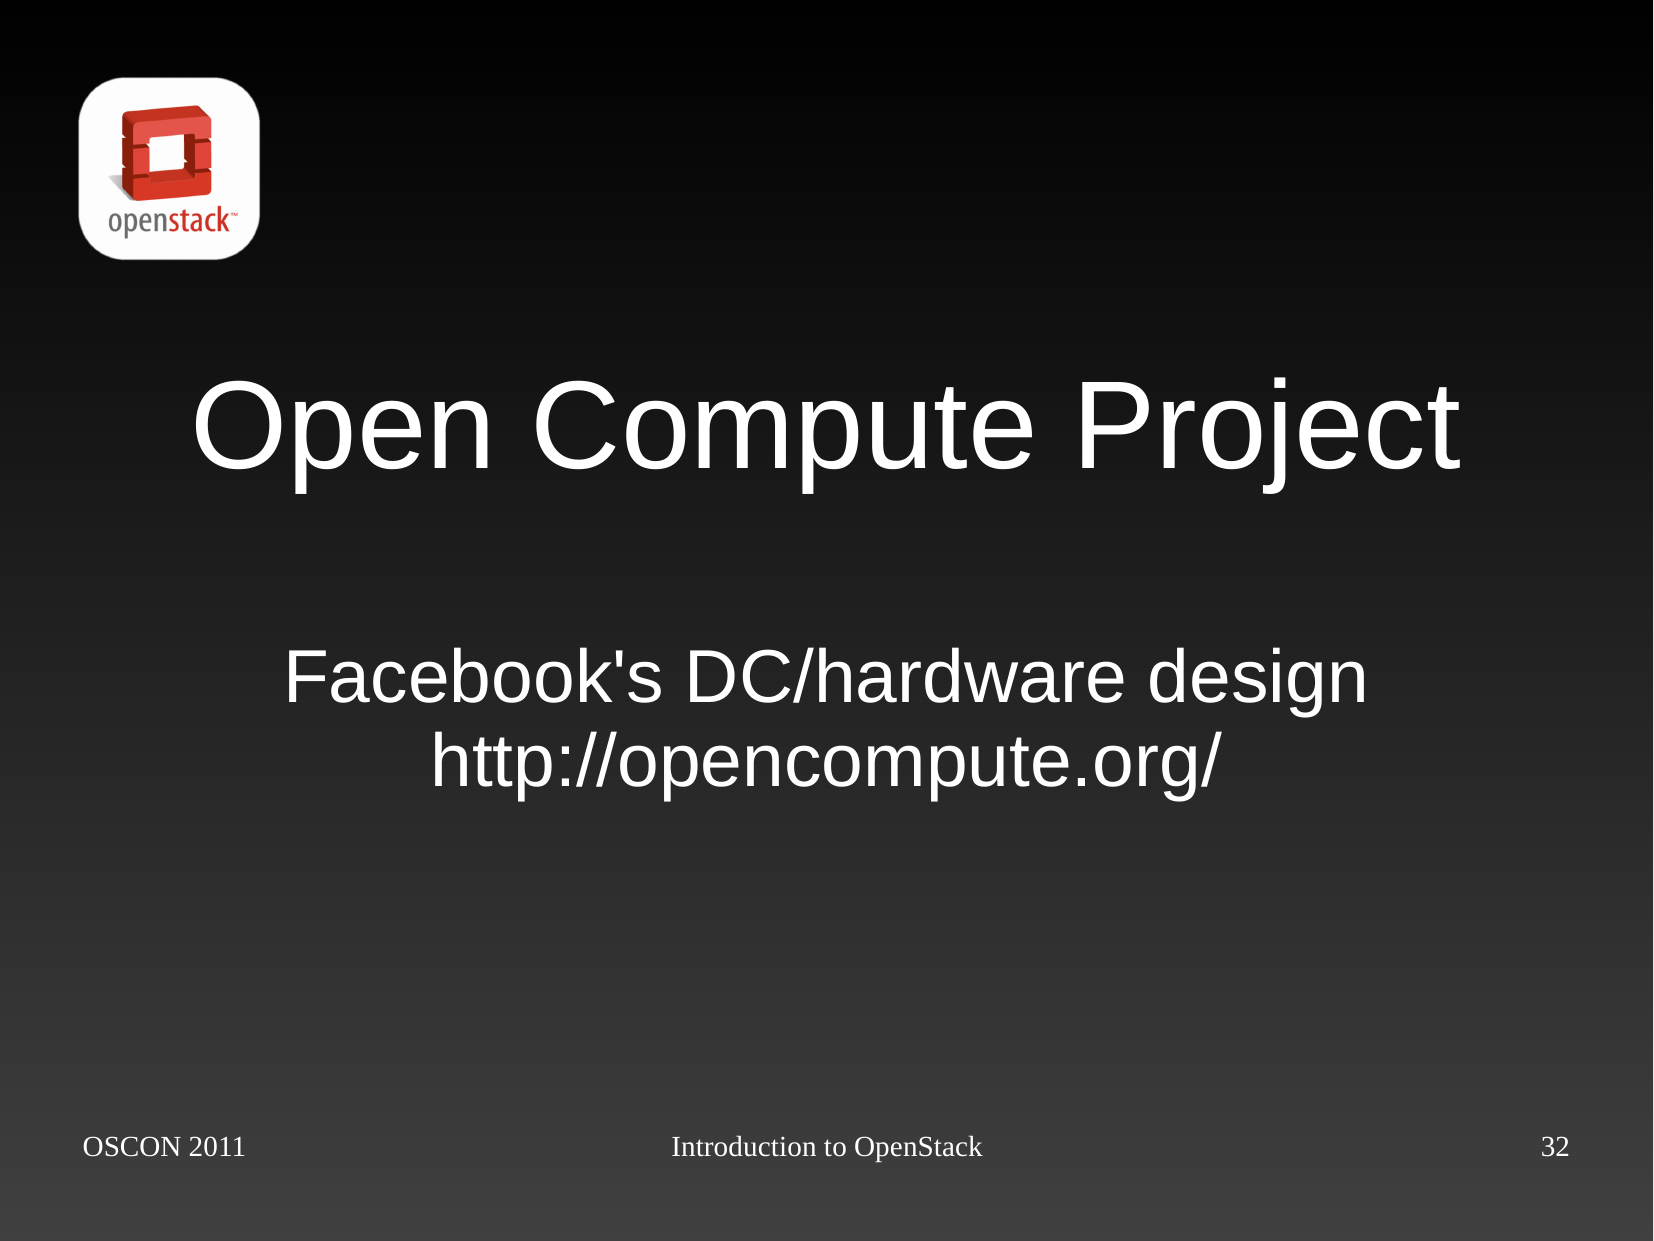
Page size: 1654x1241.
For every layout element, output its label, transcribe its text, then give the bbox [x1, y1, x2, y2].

picture [0, 0, 1654, 1241]
subtitle Open Compute Project Facebook's DC/hardware design http://opencompute.org/ [82, 56, 1571, 1102]
